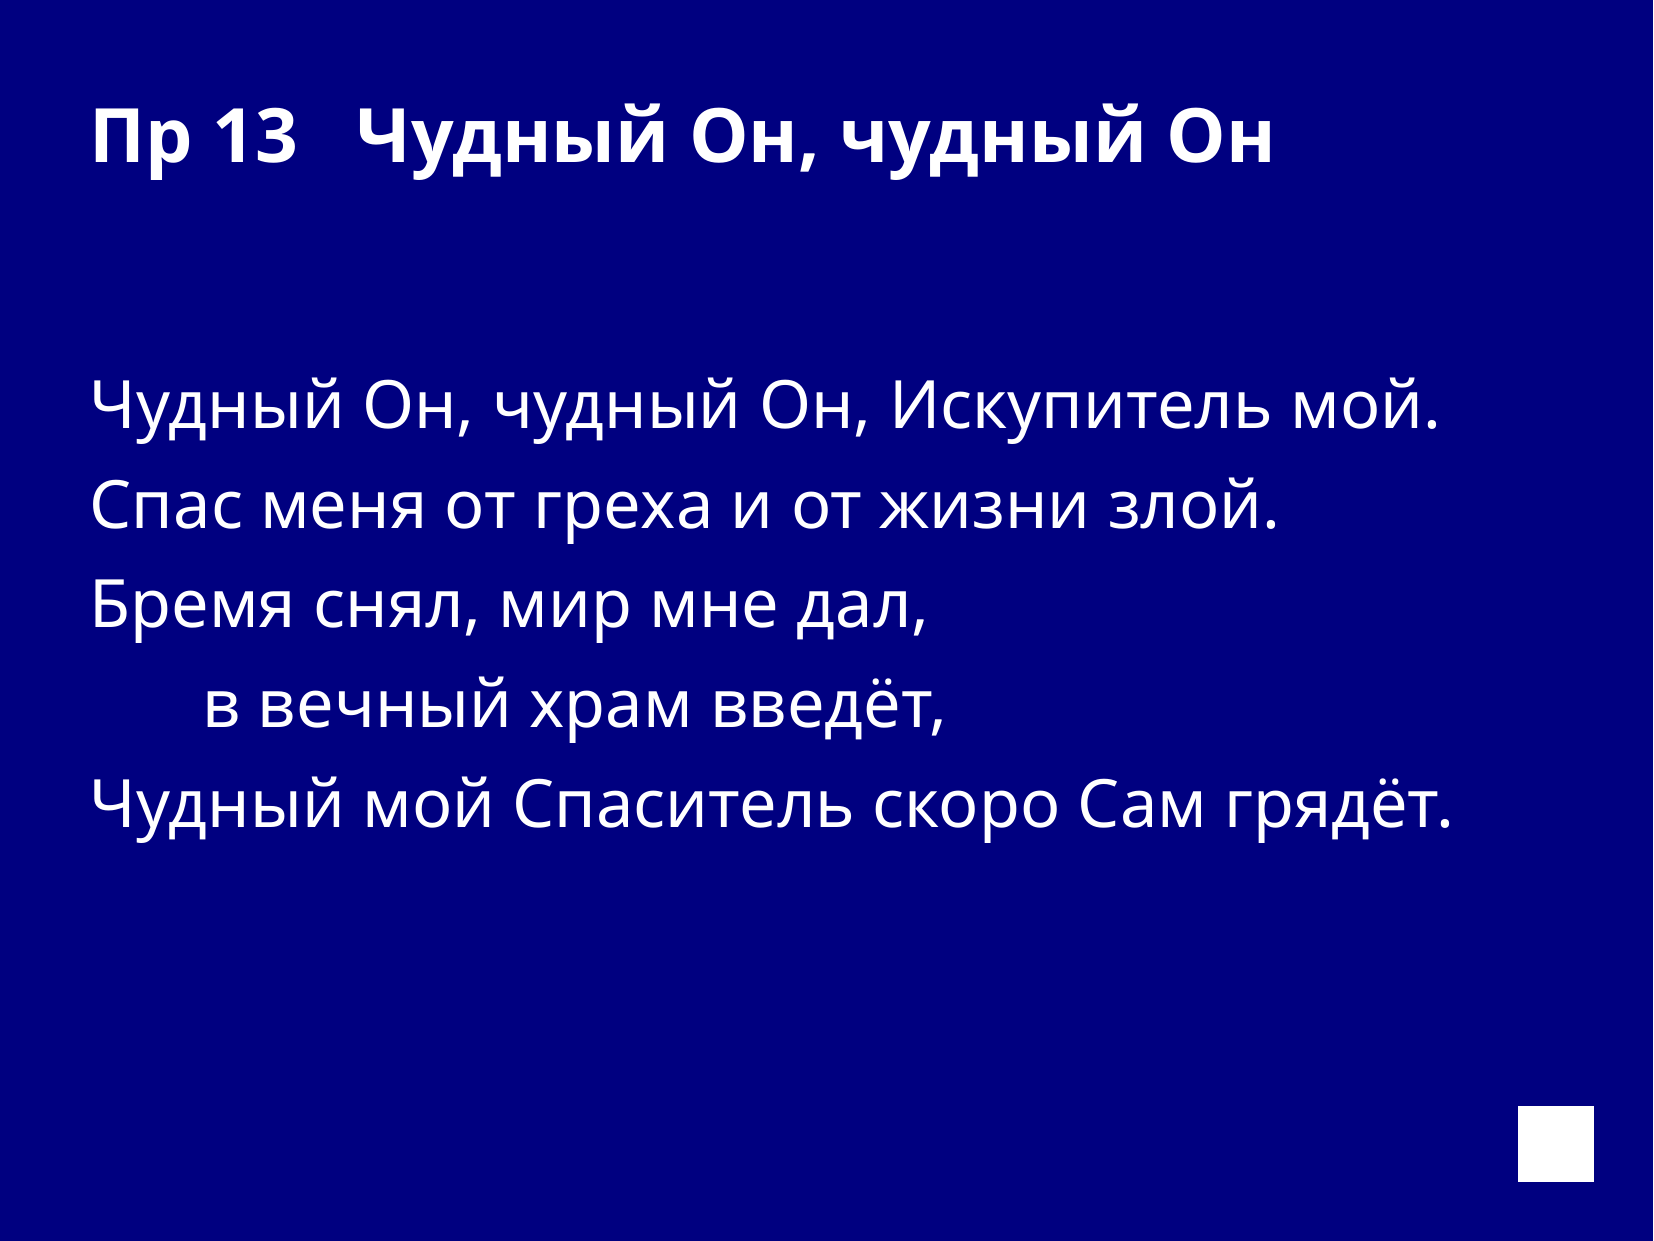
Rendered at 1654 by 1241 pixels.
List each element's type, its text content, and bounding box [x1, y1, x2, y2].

text_box Чудный Он, чудный Он, Искупитель мой. Спас меня от греха и от жизни злой. Бремя снял, мир мне дал, в вечный храм введёт, Чудный мой Спаситель скоро Сам грядёт. [75, 188, 1576, 1163]
text_box [1518, 1106, 1594, 1182]
text_box Пр 13 Чудный Он, чудный Он [75, 75, 1576, 188]
